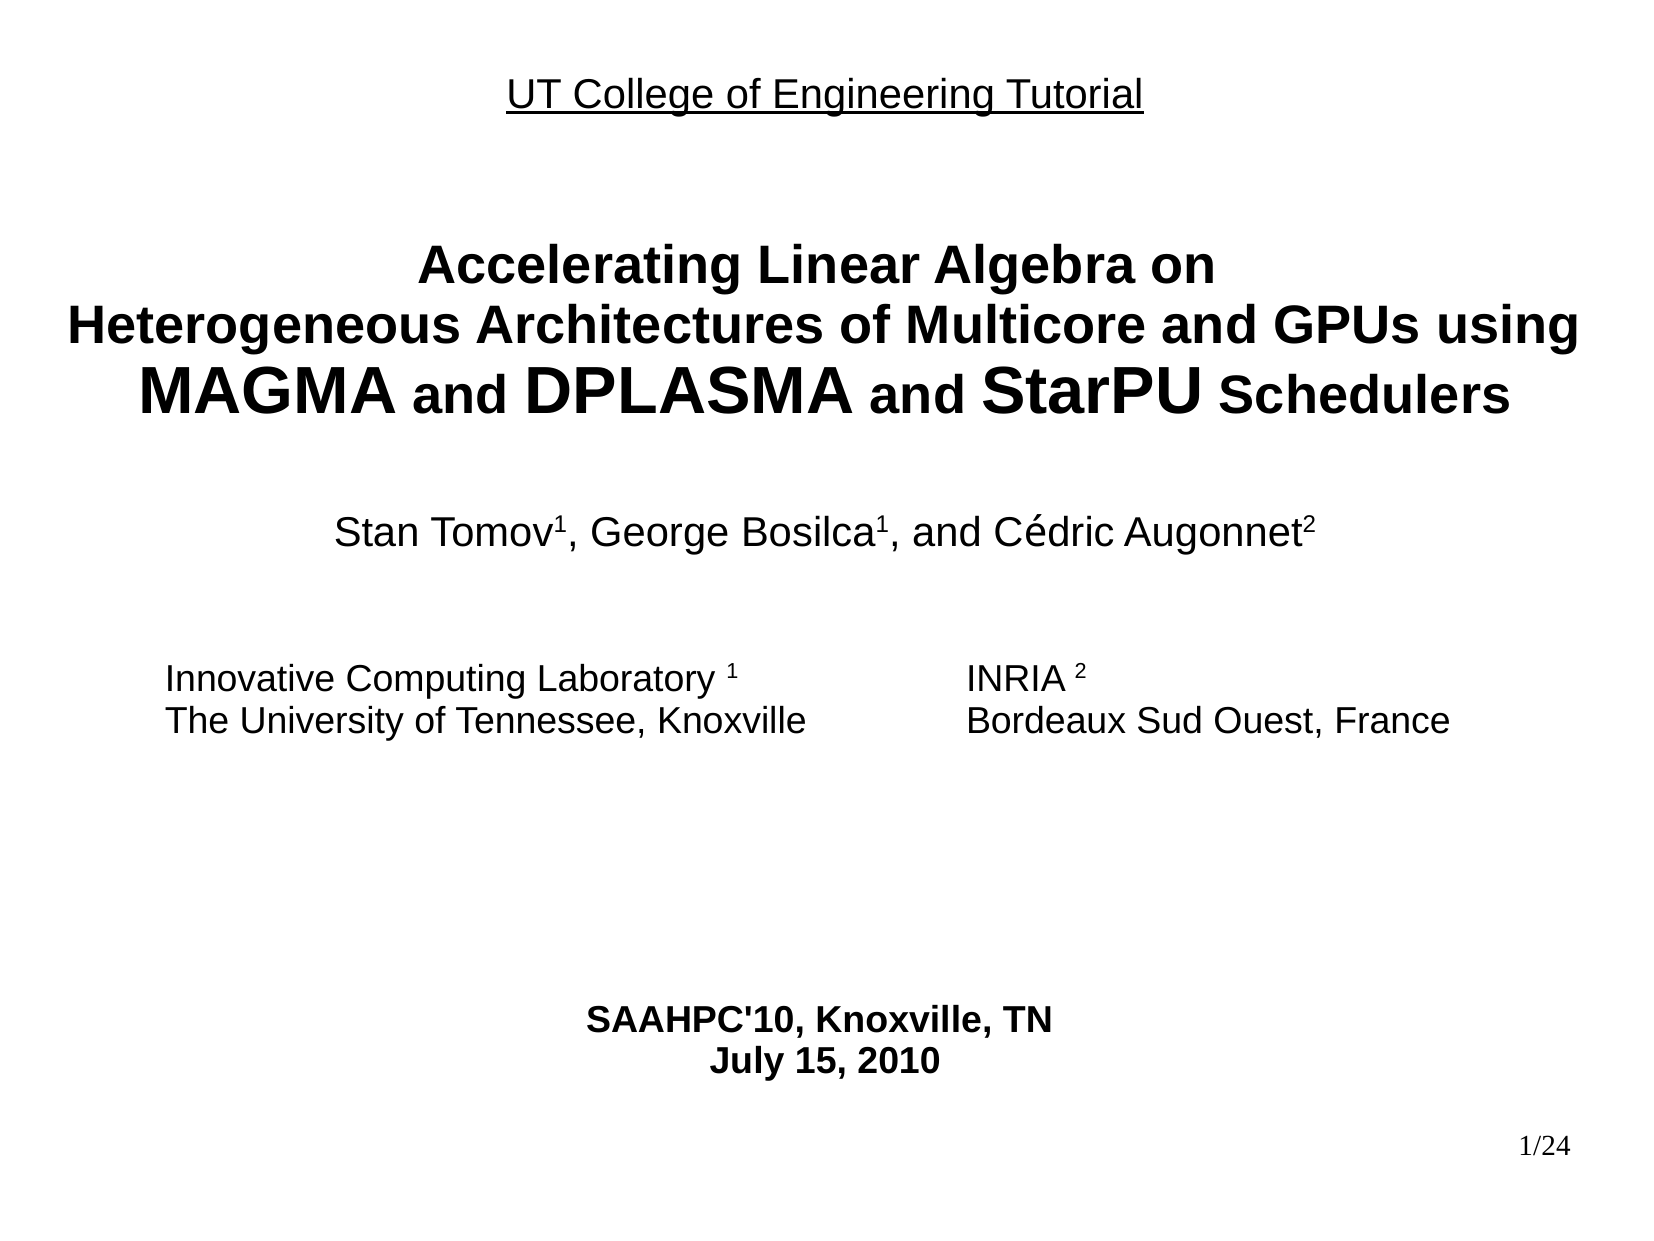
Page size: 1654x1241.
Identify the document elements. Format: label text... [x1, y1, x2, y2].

title UT College of Engineering Tutorial Accelerating Linear Algebra on Heterogeneous Architectures of Multicore and GPUs using MAGMA and DPLASMA and StarPU Schedulers Stan Tomov1, George Bosilca1, and Cédric Augonnet2 SAAHPC'10, Knoxville, TN July 15, 2010 [0, 37, 1651, 1201]
text_box Innovative Computing Laboratory 1 The University of Tennessee, Knoxville [150, 649, 824, 751]
text_box INRIA 2 Bordeaux Sud Ouest, France [951, 649, 1467, 751]
